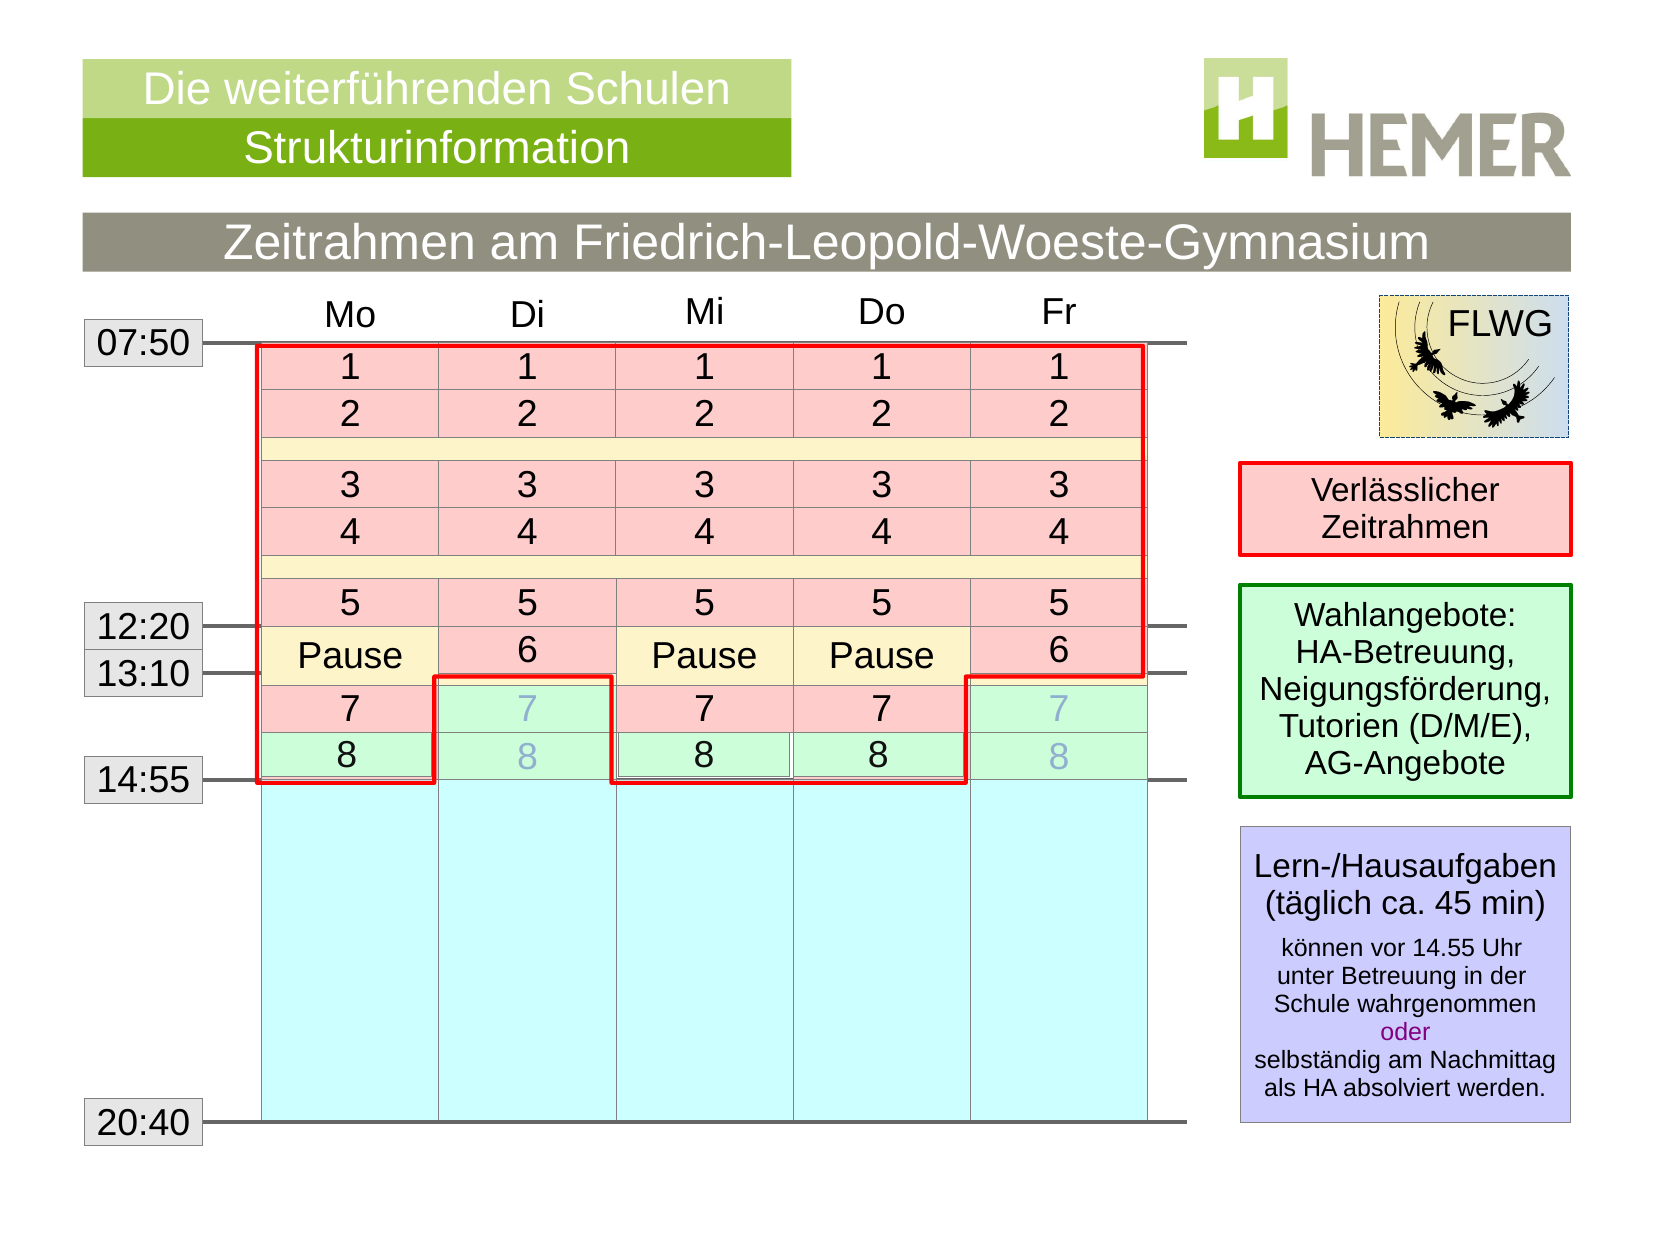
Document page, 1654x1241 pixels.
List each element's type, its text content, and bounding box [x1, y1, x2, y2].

text_box 5 [261, 579, 438, 626]
text_box 7 [438, 686, 609, 732]
text_box 5 [970, 579, 1140, 626]
text_box Lern-/Hausaufgaben (täglich ca. 45 min) können vor 14.55 Uhr unter Betreuung in der Schule wahrgenommen oder selbständig am Nachmittag als HA absolviert werden. [1240, 826, 1571, 1123]
text_box 2 [615, 389, 793, 437]
text_box 1 [1144, 343, 1148, 389]
text_box [438, 673, 617, 686]
text_box 6 [439, 626, 616, 673]
text_box 7 [617, 686, 793, 733]
text_box 7 [970, 686, 1148, 733]
text_box 2 [970, 389, 1140, 437]
text_box Mi [616, 283, 793, 343]
picture [1203, 58, 1571, 178]
text_box 8 [438, 732, 609, 779]
text_box 1 [793, 348, 970, 389]
text_box 3 [793, 461, 970, 507]
text_box Fr [970, 283, 1148, 343]
text_box 4 [615, 507, 793, 555]
text_box Mo [261, 285, 438, 343]
title Zeitrahmen am Friedrich-Leopold-Woeste-Gymnasium [82, 212, 1571, 272]
text_box [261, 779, 1148, 1120]
text_box 13:10 [84, 649, 203, 697]
text_box Wahlangebote: HA-Betreuung, Neigungsförderung, Tutorien (D/M/E), AG-Angebote [1240, 584, 1571, 798]
text_box 8 [970, 733, 1148, 779]
text_box 1 [615, 348, 793, 389]
text_box 8 [618, 732, 790, 777]
text_box 2 [438, 389, 615, 437]
text_box 4 [970, 507, 1140, 555]
text_box 20:40 [84, 1098, 203, 1146]
text_box 2 [793, 389, 970, 437]
text_box 12:20 [84, 602, 203, 649]
text_box 2 [261, 389, 438, 437]
text_box 8 [793, 732, 964, 777]
text_box Do [793, 283, 970, 343]
text_box 4 [793, 507, 970, 555]
text_box 1 [970, 348, 1140, 389]
text_box 5 [438, 579, 616, 626]
text_box FLWG [1432, 295, 1571, 353]
text_box 4 [261, 507, 438, 555]
text_box 07:50 [84, 319, 203, 367]
text_box 6 [971, 626, 1140, 673]
text_box Verlässlicher Zeitrahmen [1240, 462, 1571, 556]
text_box Di [438, 285, 616, 343]
text_box [438, 679, 609, 686]
text_box 3 [438, 461, 615, 507]
text_box 1 [261, 348, 438, 389]
text_box 7 [793, 686, 963, 732]
text_box 3 [970, 461, 1140, 507]
text_box 7 [261, 686, 432, 732]
text_box 1 [438, 348, 615, 389]
text_box Pause [261, 626, 439, 686]
text_box [261, 555, 1140, 579]
text_box Pause [616, 626, 794, 686]
text_box 5 [793, 579, 970, 626]
text_box [261, 437, 1140, 461]
text_box 3 [261, 461, 438, 507]
text_box 14:55 [84, 756, 203, 804]
text_box [970, 673, 1148, 686]
text_box Pause [794, 626, 971, 686]
text_box 5 [616, 579, 793, 626]
text_box 3 [615, 461, 793, 507]
text_box 4 [438, 507, 615, 555]
picture [1379, 295, 1569, 438]
text_box 8 [261, 732, 432, 777]
